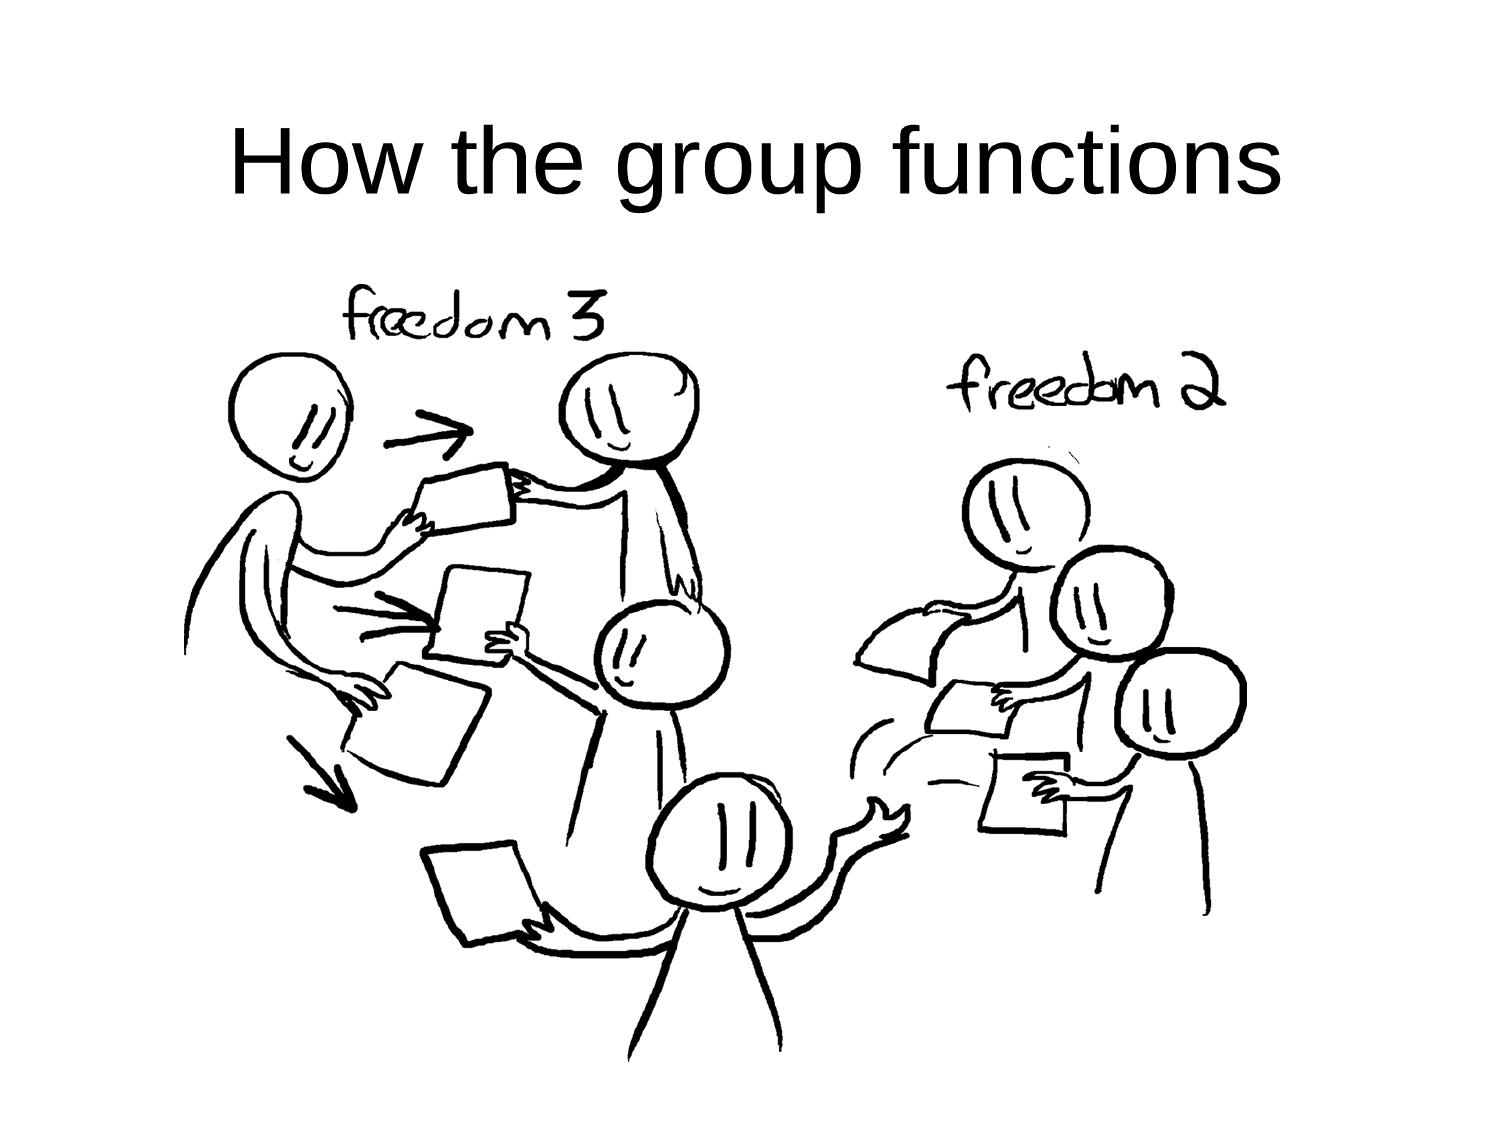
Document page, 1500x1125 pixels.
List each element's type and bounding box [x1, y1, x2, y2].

picture [45, 59, 1456, 1081]
